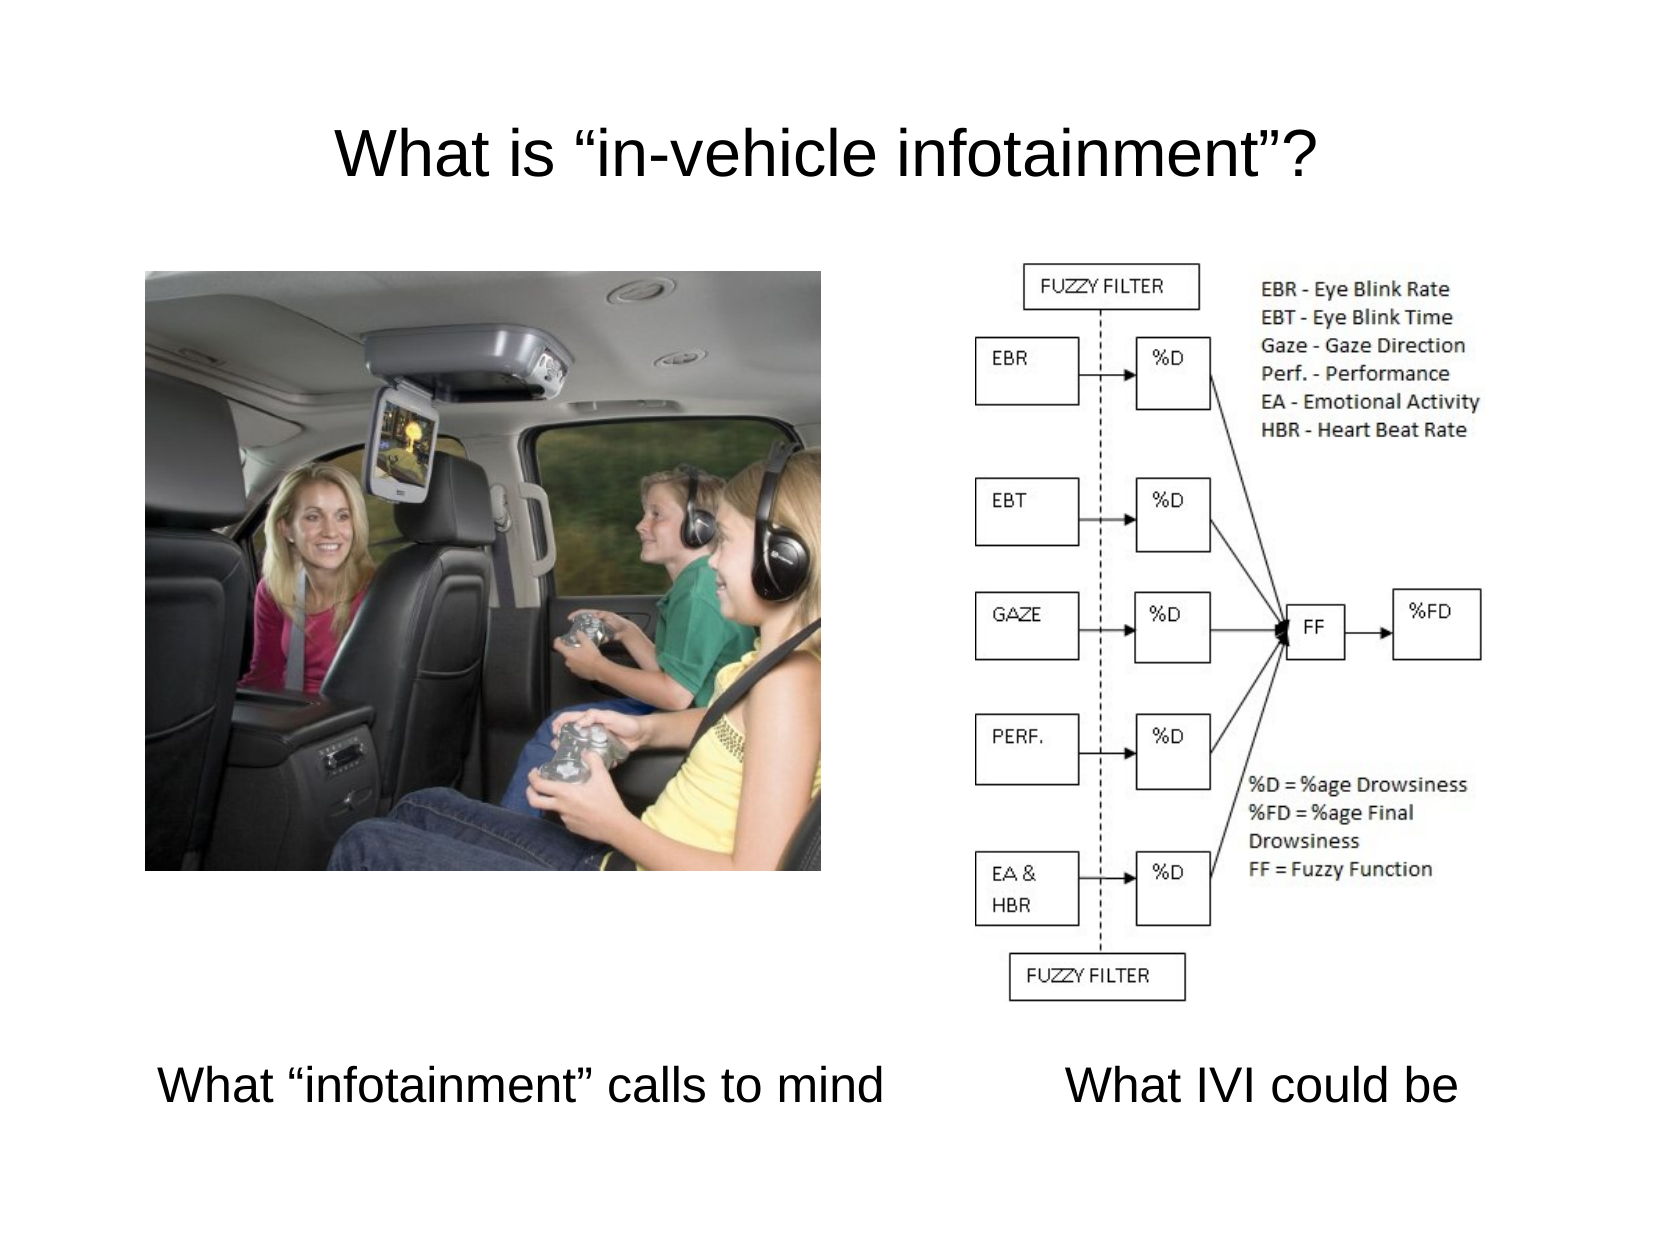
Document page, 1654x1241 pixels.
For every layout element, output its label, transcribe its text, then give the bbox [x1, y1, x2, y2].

picture [975, 262, 1485, 1004]
title What is “in-vehicle infotainment”? [82, 49, 1571, 257]
text_box What IVI could be [1050, 1050, 1475, 1121]
text_box What “infotainment” calls to mind [142, 1050, 901, 1121]
picture [145, 271, 821, 871]
